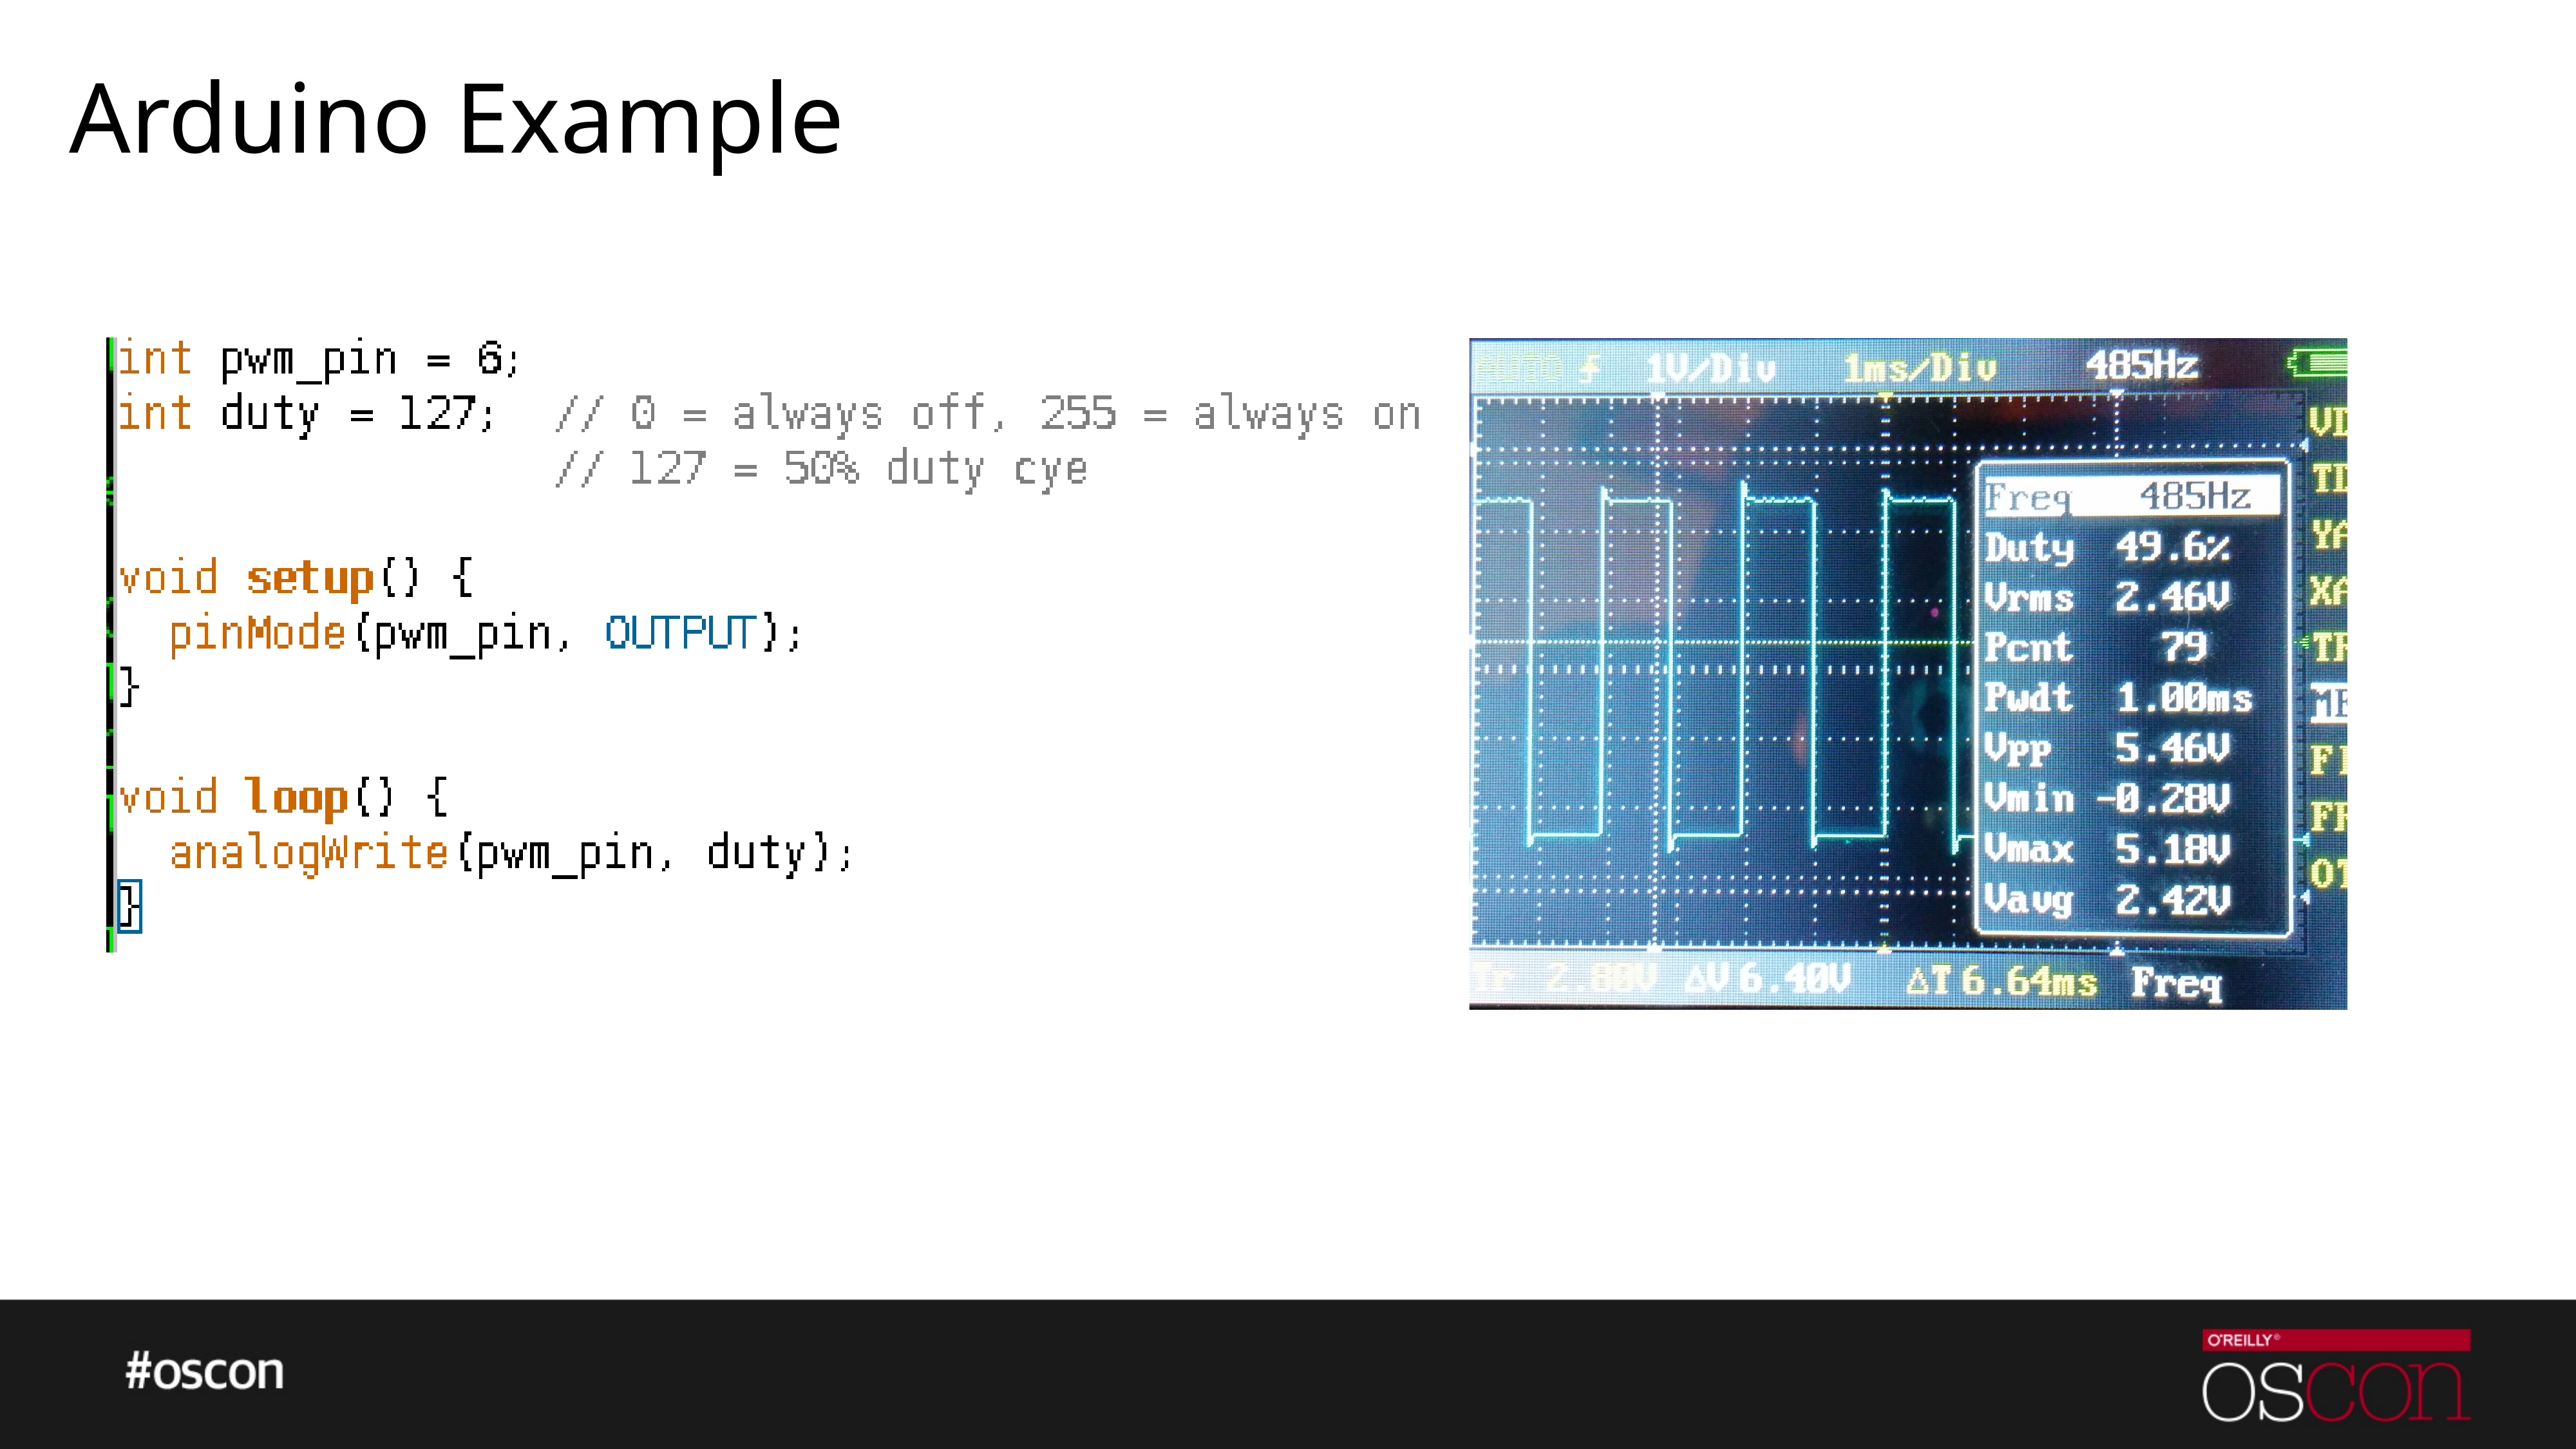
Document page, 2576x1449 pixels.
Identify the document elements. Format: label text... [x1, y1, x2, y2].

title Arduino Example [65, 10, 2510, 218]
picture [0, 0, 2576, 1449]
